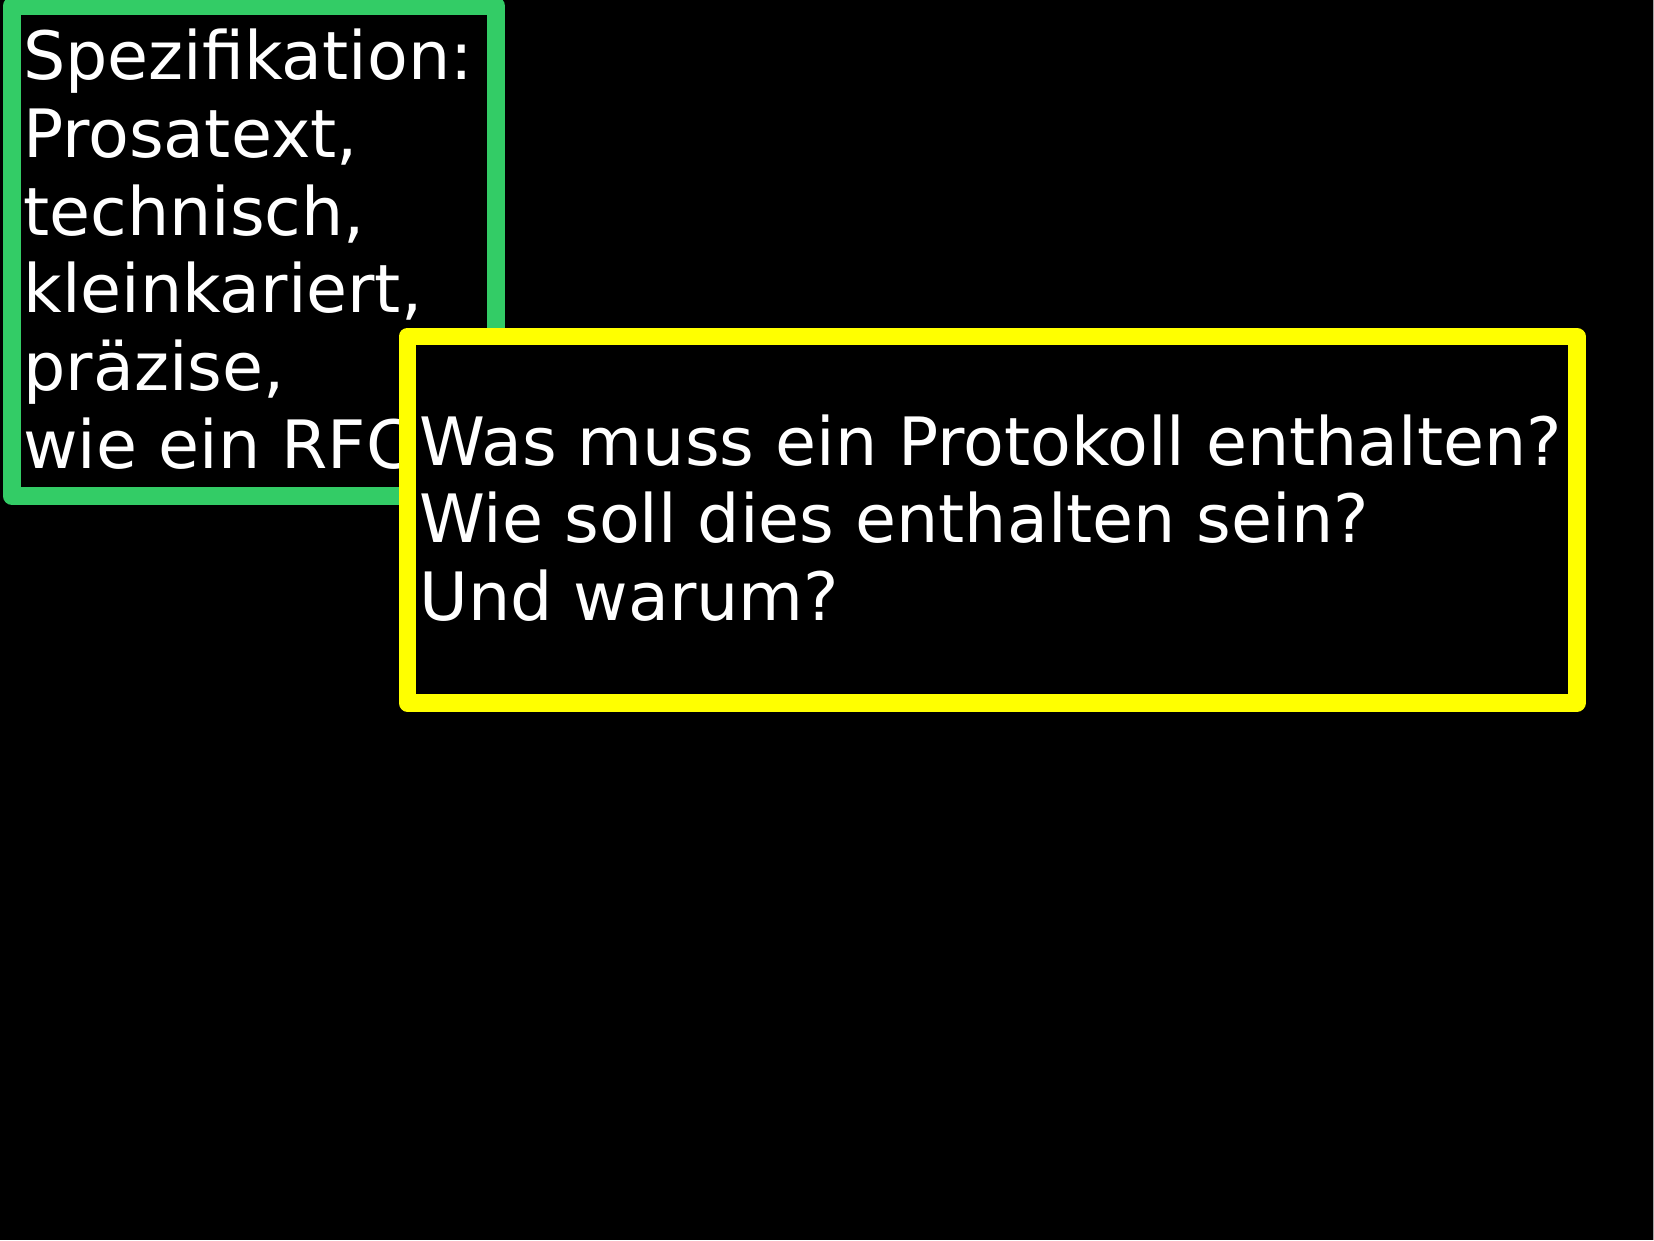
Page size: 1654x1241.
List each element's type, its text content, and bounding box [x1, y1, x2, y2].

text_box Was muss ein Protokoll enthalten? Wie soll dies enthalten sein? Und warum? [407, 336, 1577, 703]
text_box Spezifikation: Prosatext, technisch, kleinkariert, präzise, wie ein RFC [11, 5, 497, 497]
